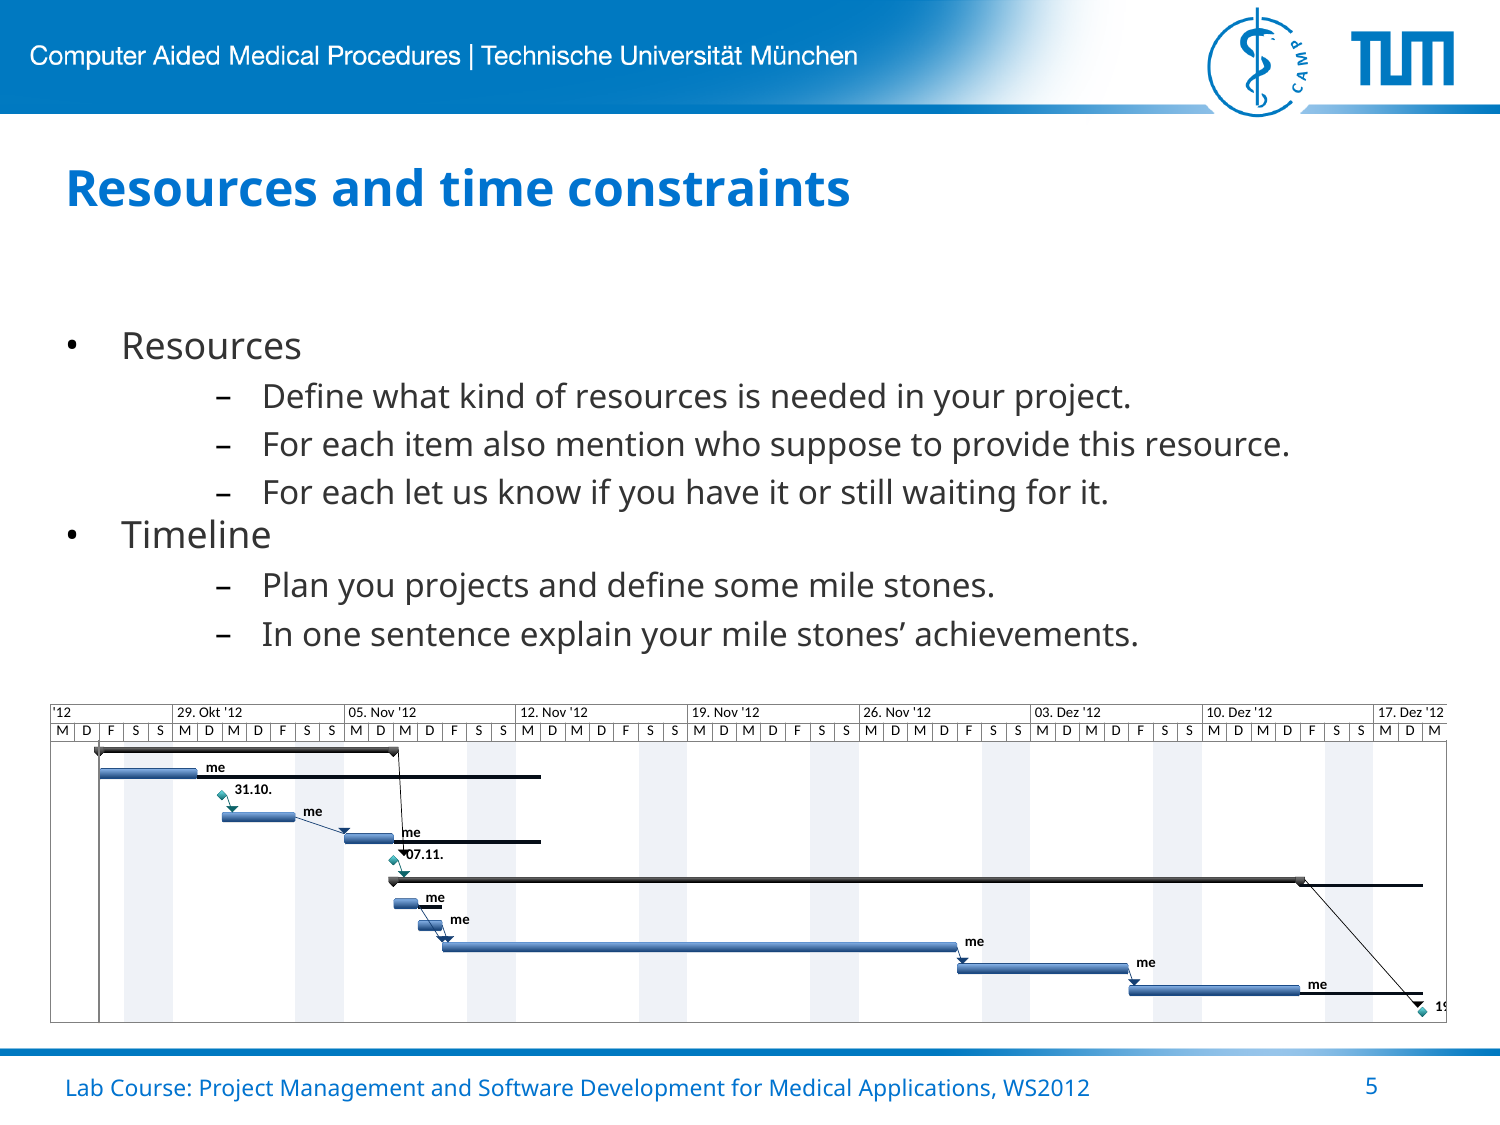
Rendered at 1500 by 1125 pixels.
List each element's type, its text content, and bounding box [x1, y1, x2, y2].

title Resources and time constraints [50, 148, 1447, 288]
picture [50, 704, 1447, 1024]
text_box 5 [1350, 1062, 1445, 1113]
text_box Lab Course: Project Management and Software Development for Medical Applications, WS2012 [50, 1062, 1124, 1113]
list Resources Define what kind of resources is needed in your project. For each item also mention who suppose to provide this resource. For each let us know if you have it or still waiting for it. Timeline Plan you projects and define some mile stones. In one sentence explain your mile stones’ achievements. [50, 314, 1447, 704]
